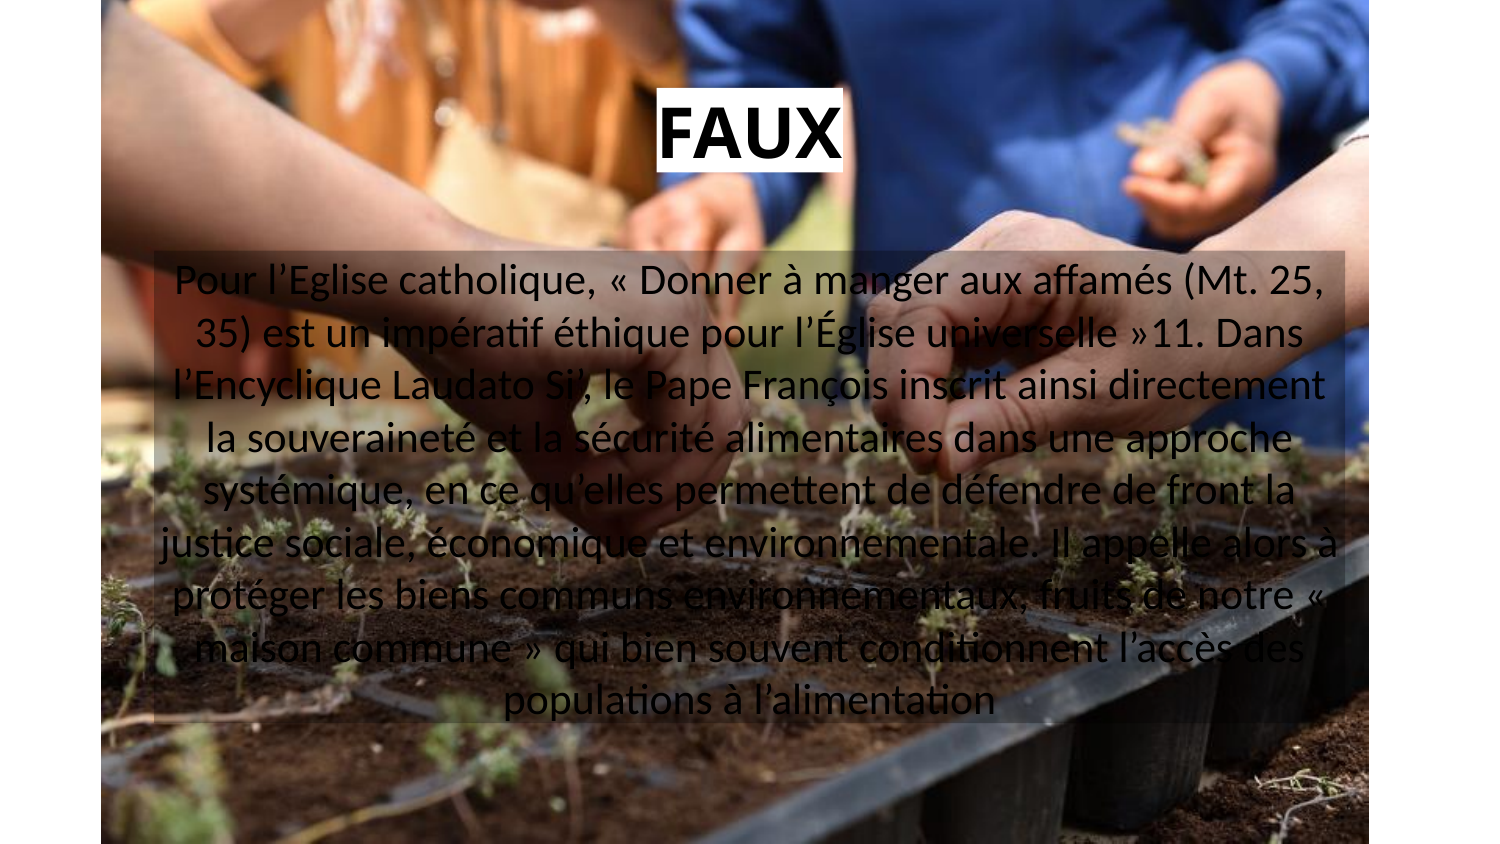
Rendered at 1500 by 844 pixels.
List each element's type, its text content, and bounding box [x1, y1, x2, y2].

text_box Pour l’Eglise catholique, « Donner à manger aux affamés (Mt. 25, 35) est un impératif éthique pour l’Église universelle »11. Dans l’Encyclique Laudato Si’, le Pape François inscrit ainsi directement la souveraineté et la sécurité alimentaires dans une approche systémique, en ce qu’elles permettent de défendre de front la justice sociale, économique et environnementale. Il appelle alors à protéger les biens communs environnementaux, fruits de notre « maison commune » qui bien souvent conditionnent l’accès des populations à l’alimentation [154, 250, 1346, 724]
picture [101, 0, 1369, 844]
text_box FAUX [656, 87, 843, 173]
